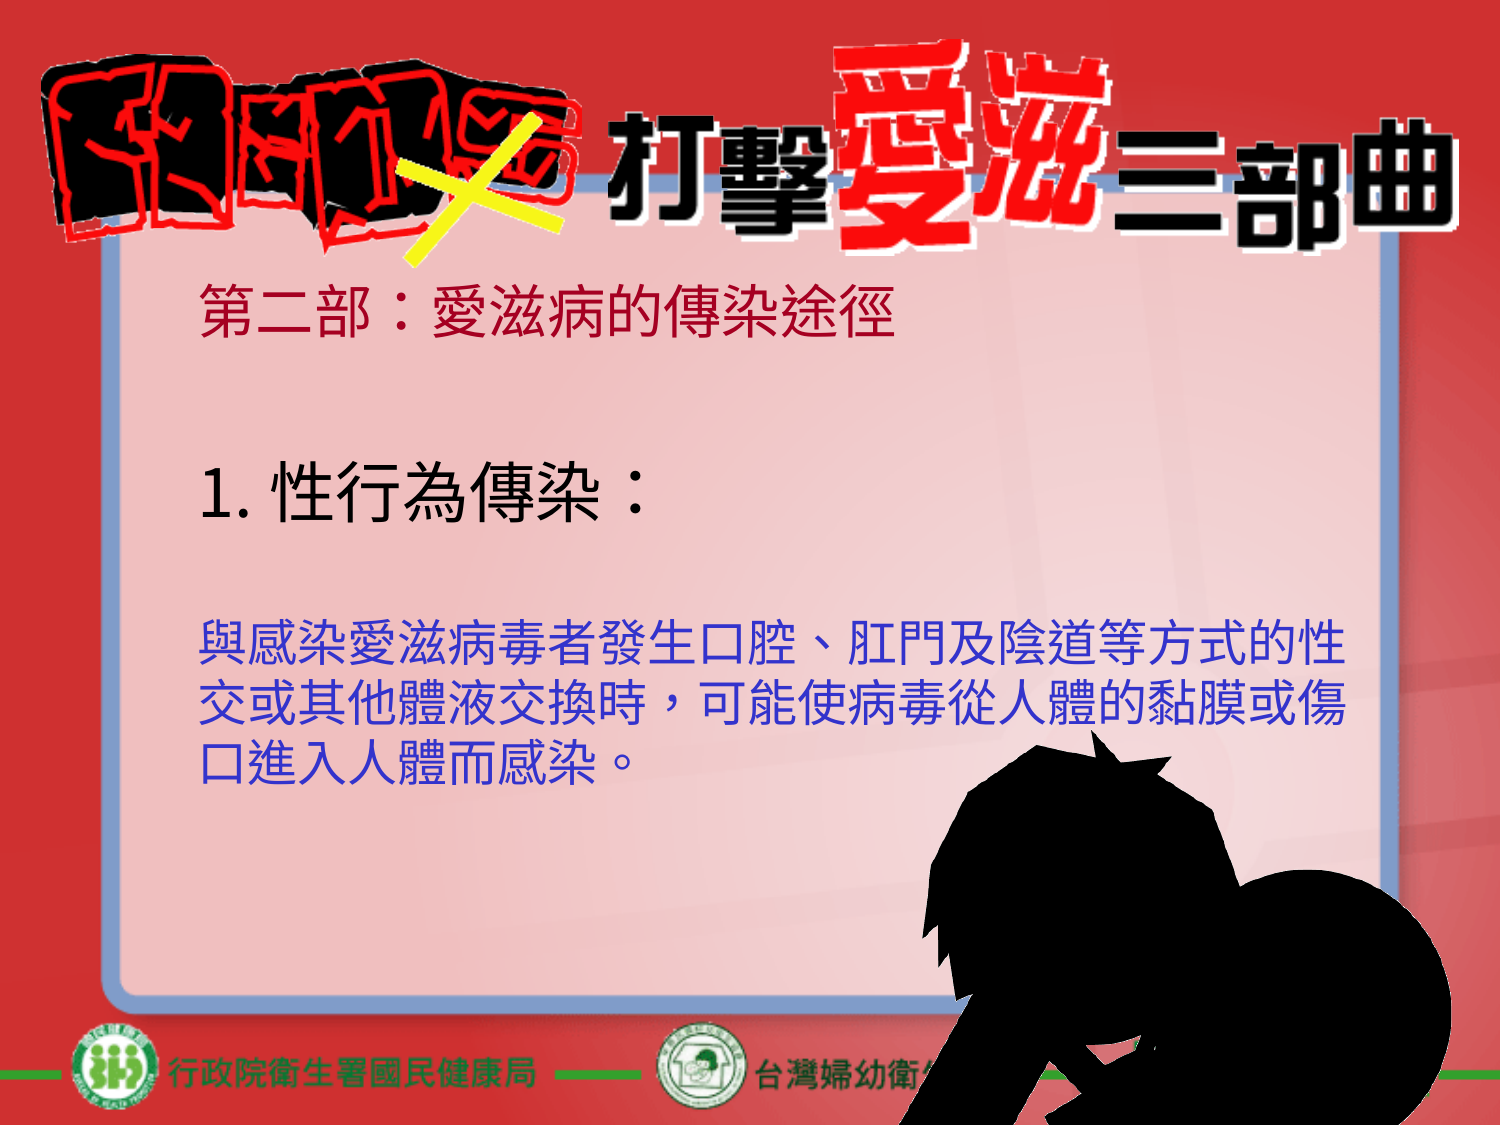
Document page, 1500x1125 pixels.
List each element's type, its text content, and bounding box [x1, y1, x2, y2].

text_box 第二部：愛滋病的傳染途徑 1.性行為傳染： 與感染愛滋病毒者發生口腔、肛門及陰道等方式的性交或其他體液交換時，可能使病毒從人體的黏膜或傷口進入人體而感染。 [183, 267, 1377, 799]
picture [0, 0, 1500, 1125]
